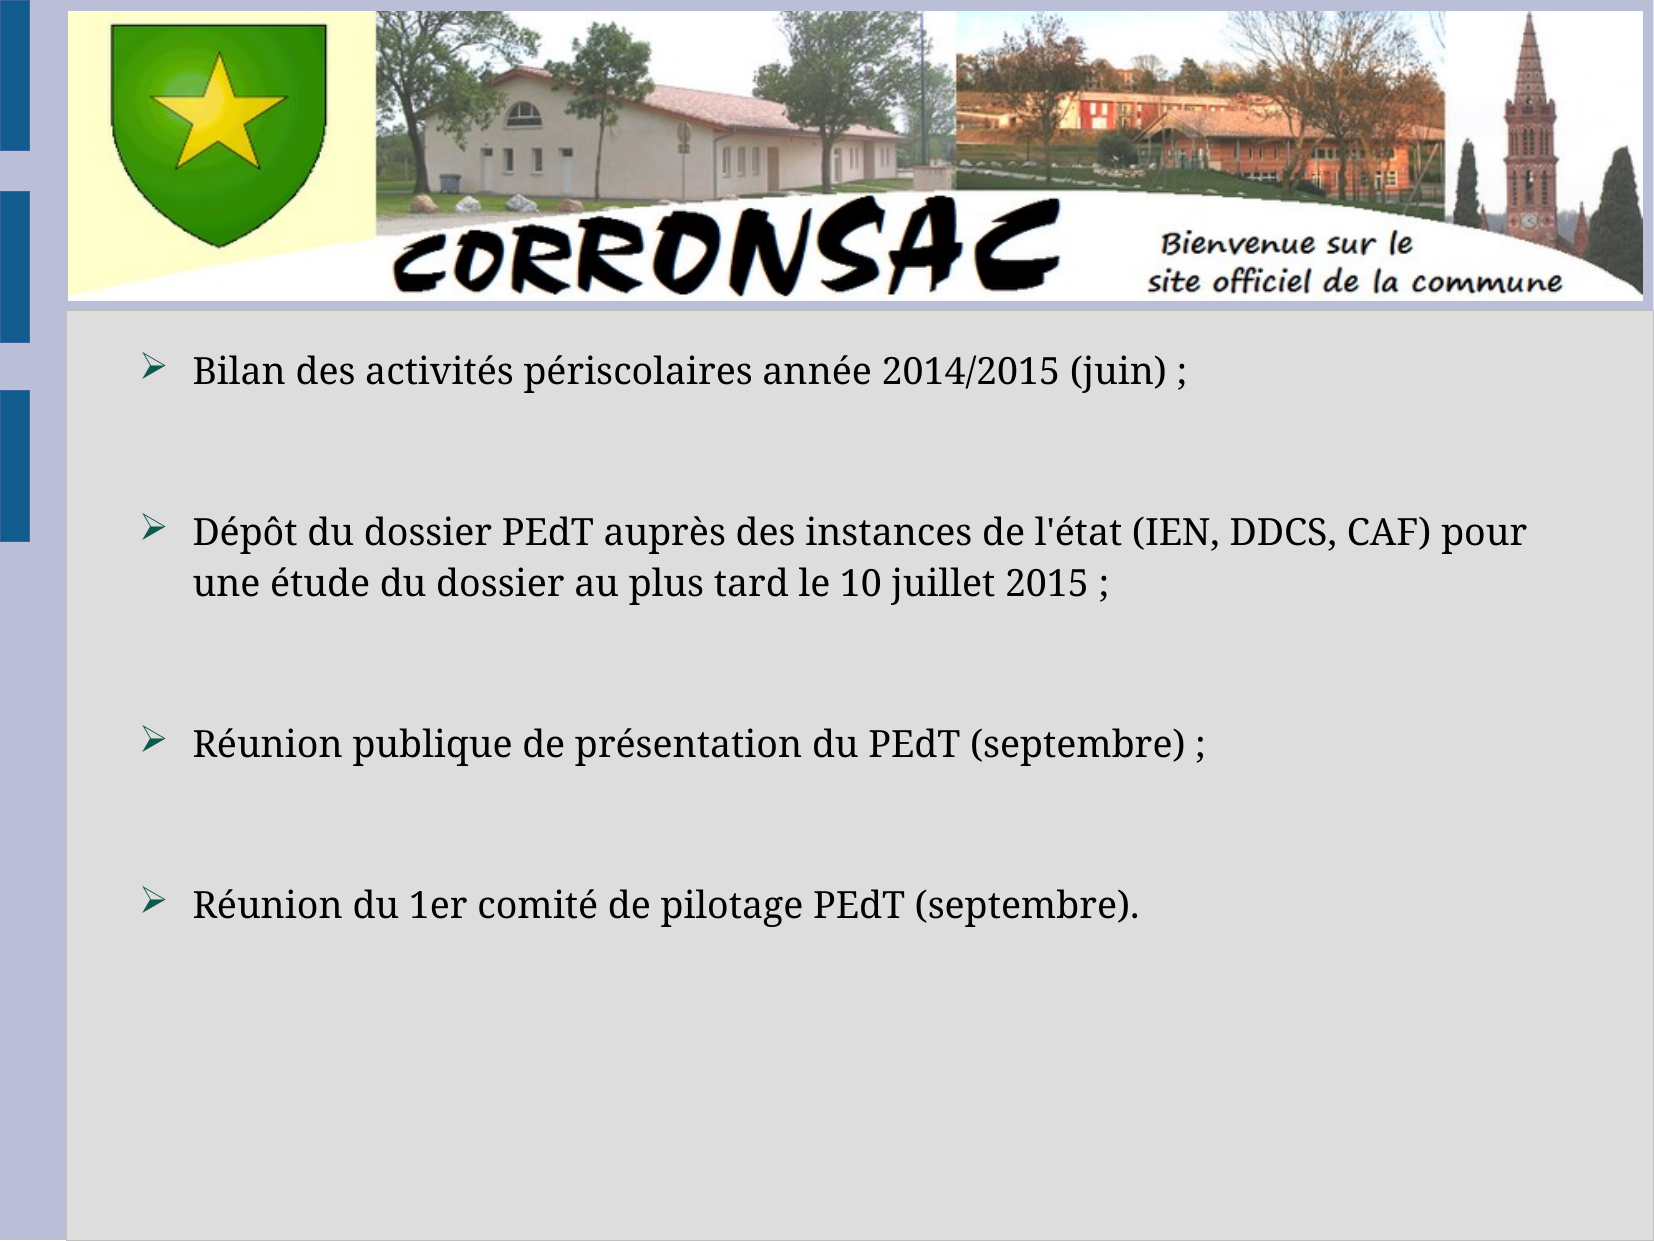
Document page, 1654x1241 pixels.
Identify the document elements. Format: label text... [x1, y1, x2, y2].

list Bilan des activités périscolaires année 2014/2015 (juin) ; Dépôt du dossier PEdT auprès des instances de l'état (IEN, DDCS, CAF) pour une étude du dossier au plus tard le 10 juillet 2015 ; Réunion publique de présentation du PEdT (septembre) ; Réunion du 1er comité de pilotage PEdT (septembre). [121, 344, 1534, 1127]
picture [68, 11, 1643, 301]
